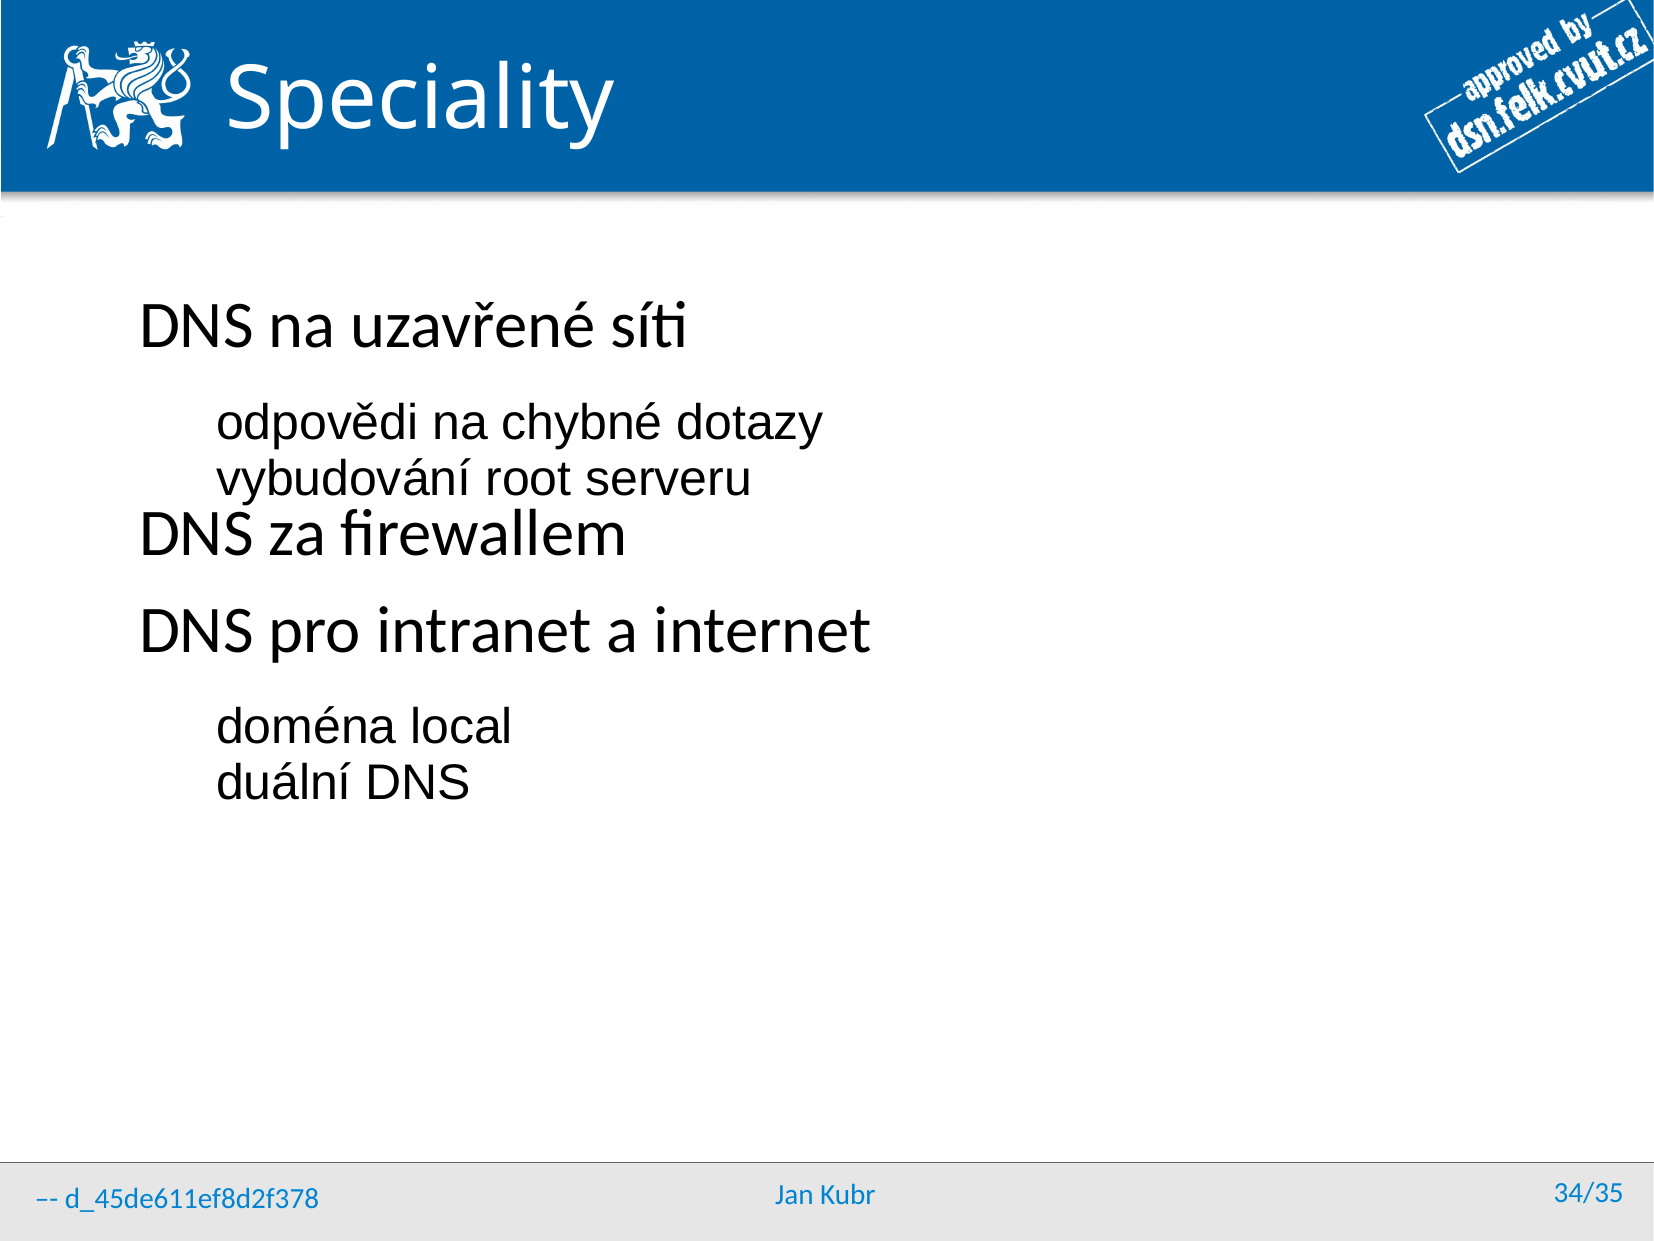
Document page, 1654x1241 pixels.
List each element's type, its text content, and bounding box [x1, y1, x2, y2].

picture [1, 0, 1654, 217]
list DNS na uzavřené síti odpovědi na chybné dotazy vybudování root serveru DNS za firewallem DNS pro intranet a internet doména local duální DNS [121, 297, 1534, 1126]
title Speciality [225, 0, 1426, 188]
